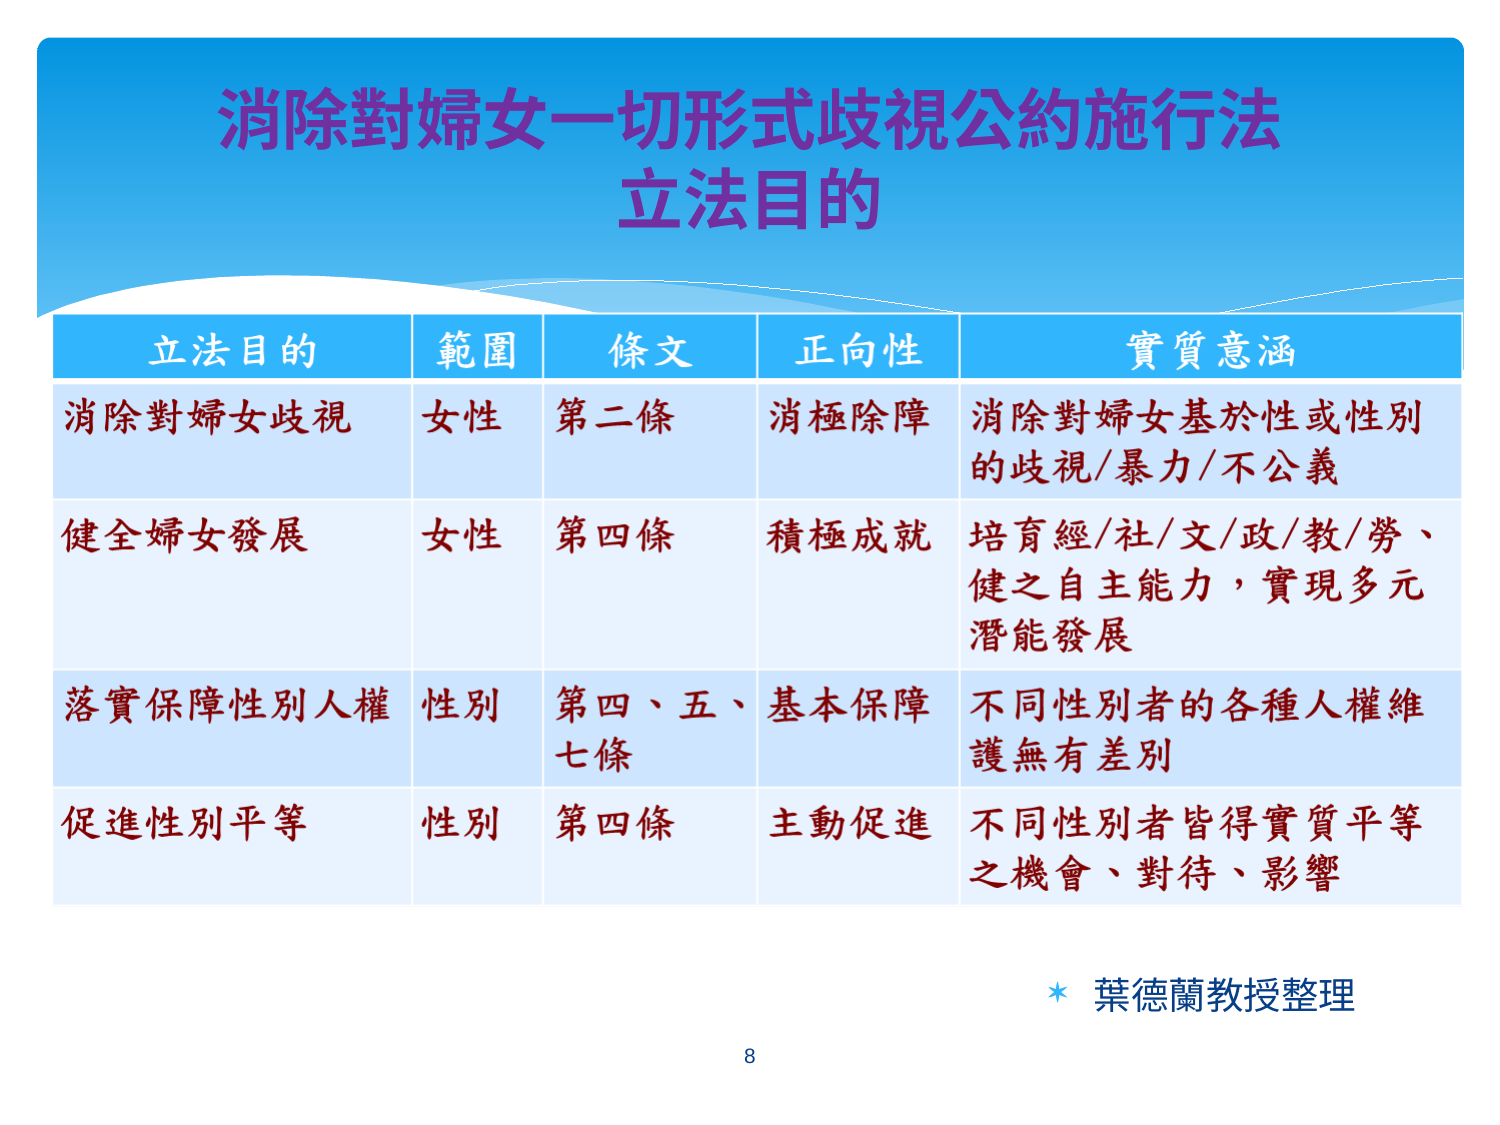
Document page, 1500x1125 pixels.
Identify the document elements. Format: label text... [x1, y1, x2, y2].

title 消除對婦女一切形式歧視公約施行法 立法目的 [75, 55, 1426, 262]
picture [52, 307, 1463, 921]
list 葉德蘭教授整理 [1033, 964, 1446, 1043]
text_box 8 [654, 1025, 846, 1086]
